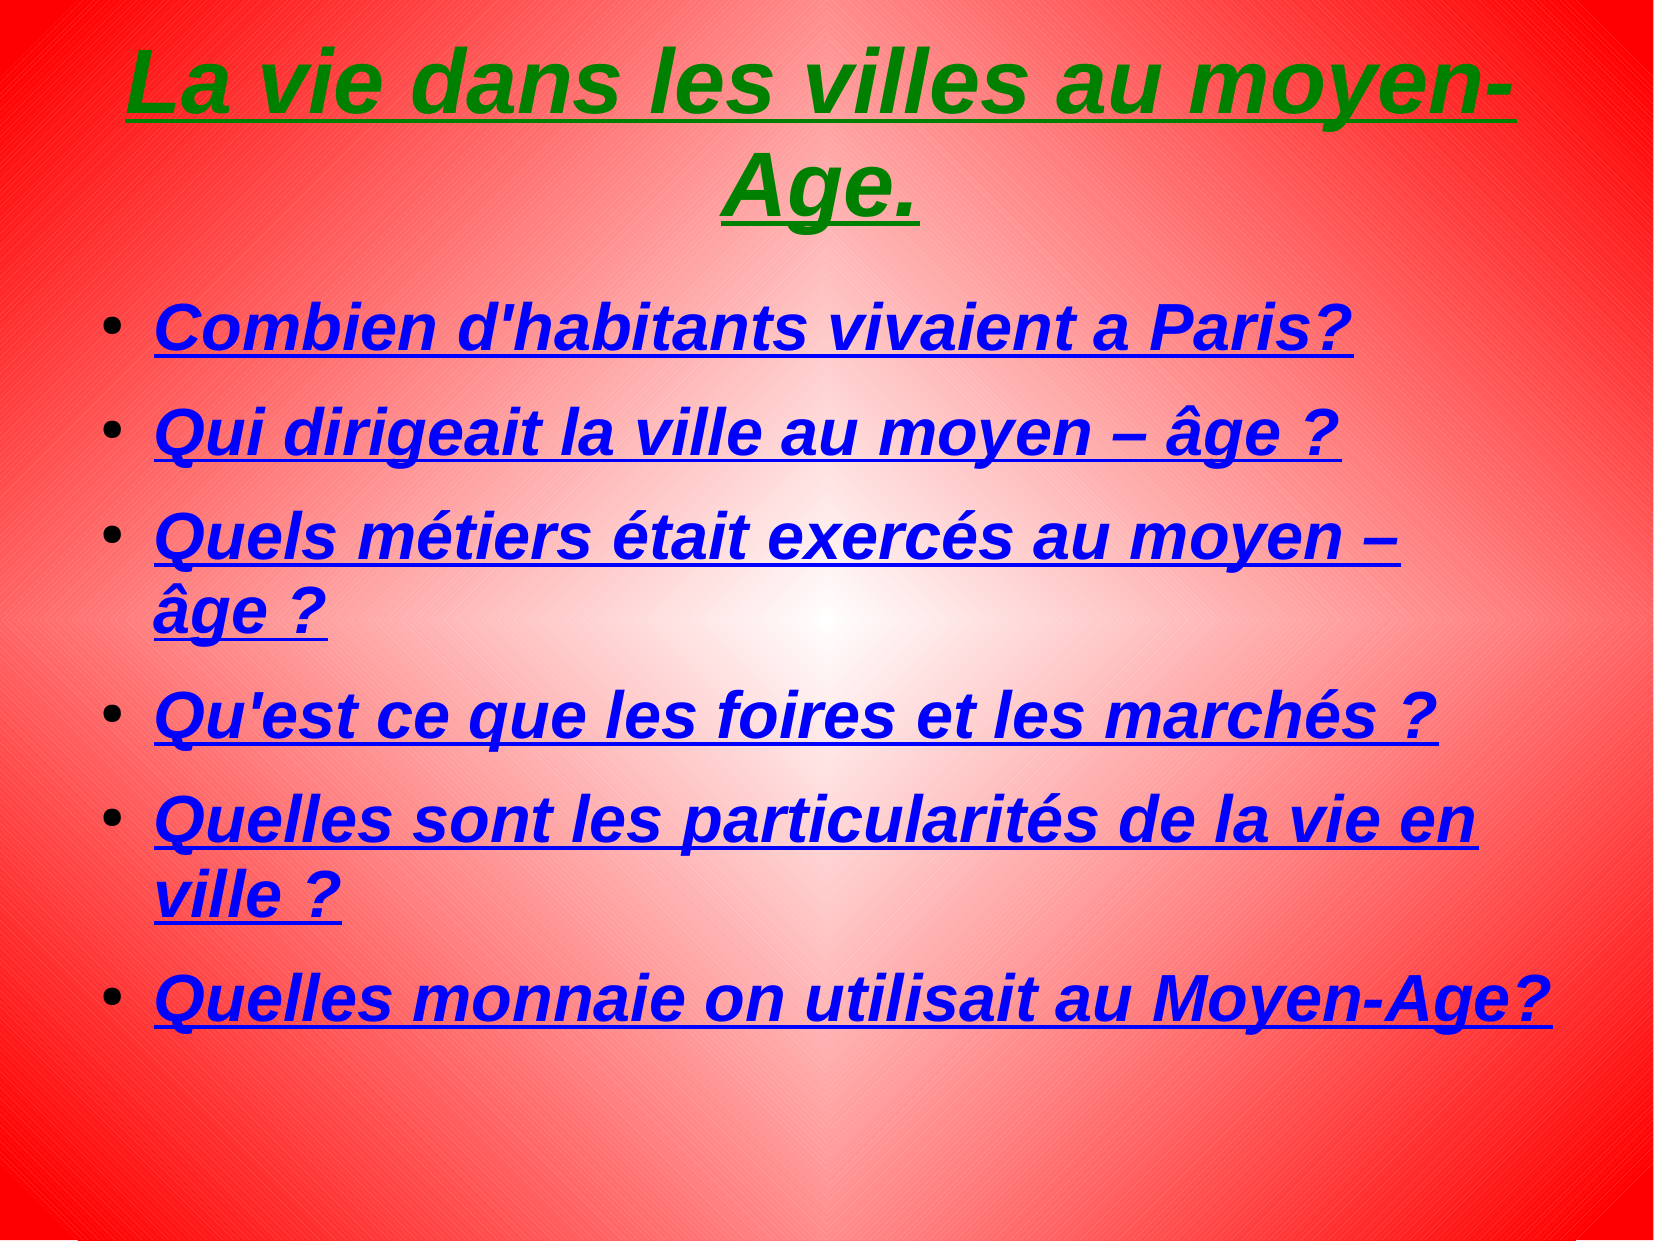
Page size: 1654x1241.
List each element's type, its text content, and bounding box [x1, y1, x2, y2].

list Combien d'habitants vivaient a Paris? Qui dirigeait la ville au moyen – âge ? Quels métiers était exercés au moyen – âge ? Qu'est ce que les foires et les marchés ? Quelles sont les particularités de la vie en ville ? Quelles monnaie on utilisait au Moyen-Age? [82, 290, 1571, 1141]
title La vie dans les villes au moyen-Age. [76, 29, 1565, 237]
